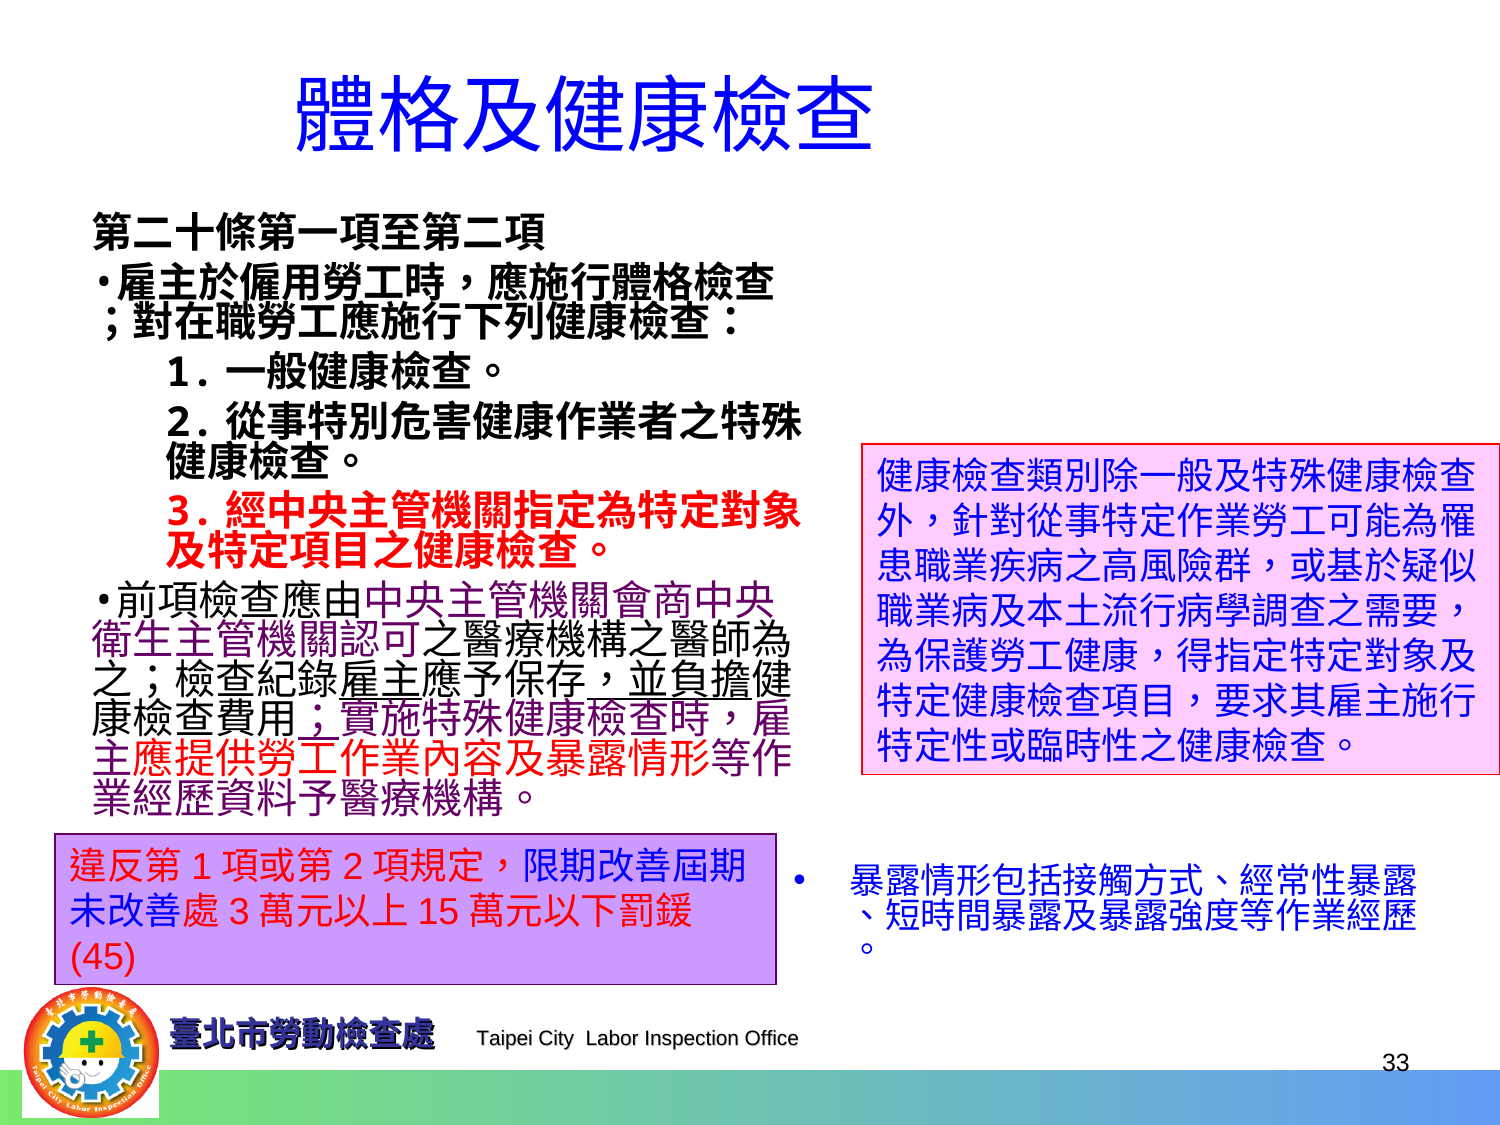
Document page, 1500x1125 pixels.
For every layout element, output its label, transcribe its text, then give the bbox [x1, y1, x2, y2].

list 第二十條第一項至第二項 雇主於僱用勞工時，應施行體格檢查；對在職勞工應施行下列健康檢查： 1.一般健康檢查。 2.從事特別危害健康作業者之特殊健康檢查。 3.經中央主管機關指定為特定對象及特定項目之健康檢查。 前項檢查應由中央主管機關會商中央衛生主管機關認可之醫療機構之醫師為之；檢查紀錄雇主應予保存，並負擔健康檢查費用；實施特殊健康檢查時，雇主應提供勞工作業內容及暴露情形等作業經歷資料予醫療機構。 [76, 207, 821, 835]
text_box 違反第1項或第2項規定，限期改善屆期未改善處3萬元以上15萬元以下罰鍰(45) [55, 834, 776, 985]
text_box 健康檢查類別除一般及特殊健康檢查外，針對從事特定作業勞工可能為罹患職業疾病之高風險群，或基於疑似職業病及本土流行病學調查之需要，為保護勞工健康，得指定特定對象及特定健康檢查項目，要求其雇主施行特定性或臨時性之健康檢查。 [862, 444, 1500, 775]
text_box <編號> [1074, 1024, 1426, 1100]
picture [22, 987, 159, 1118]
text_box 體格及健康檢查 [279, 54, 1269, 171]
list 暴露情形包括接觸方式、經常性暴露、短時間暴露及暴露強度等作業經歷。 [778, 812, 1459, 1002]
